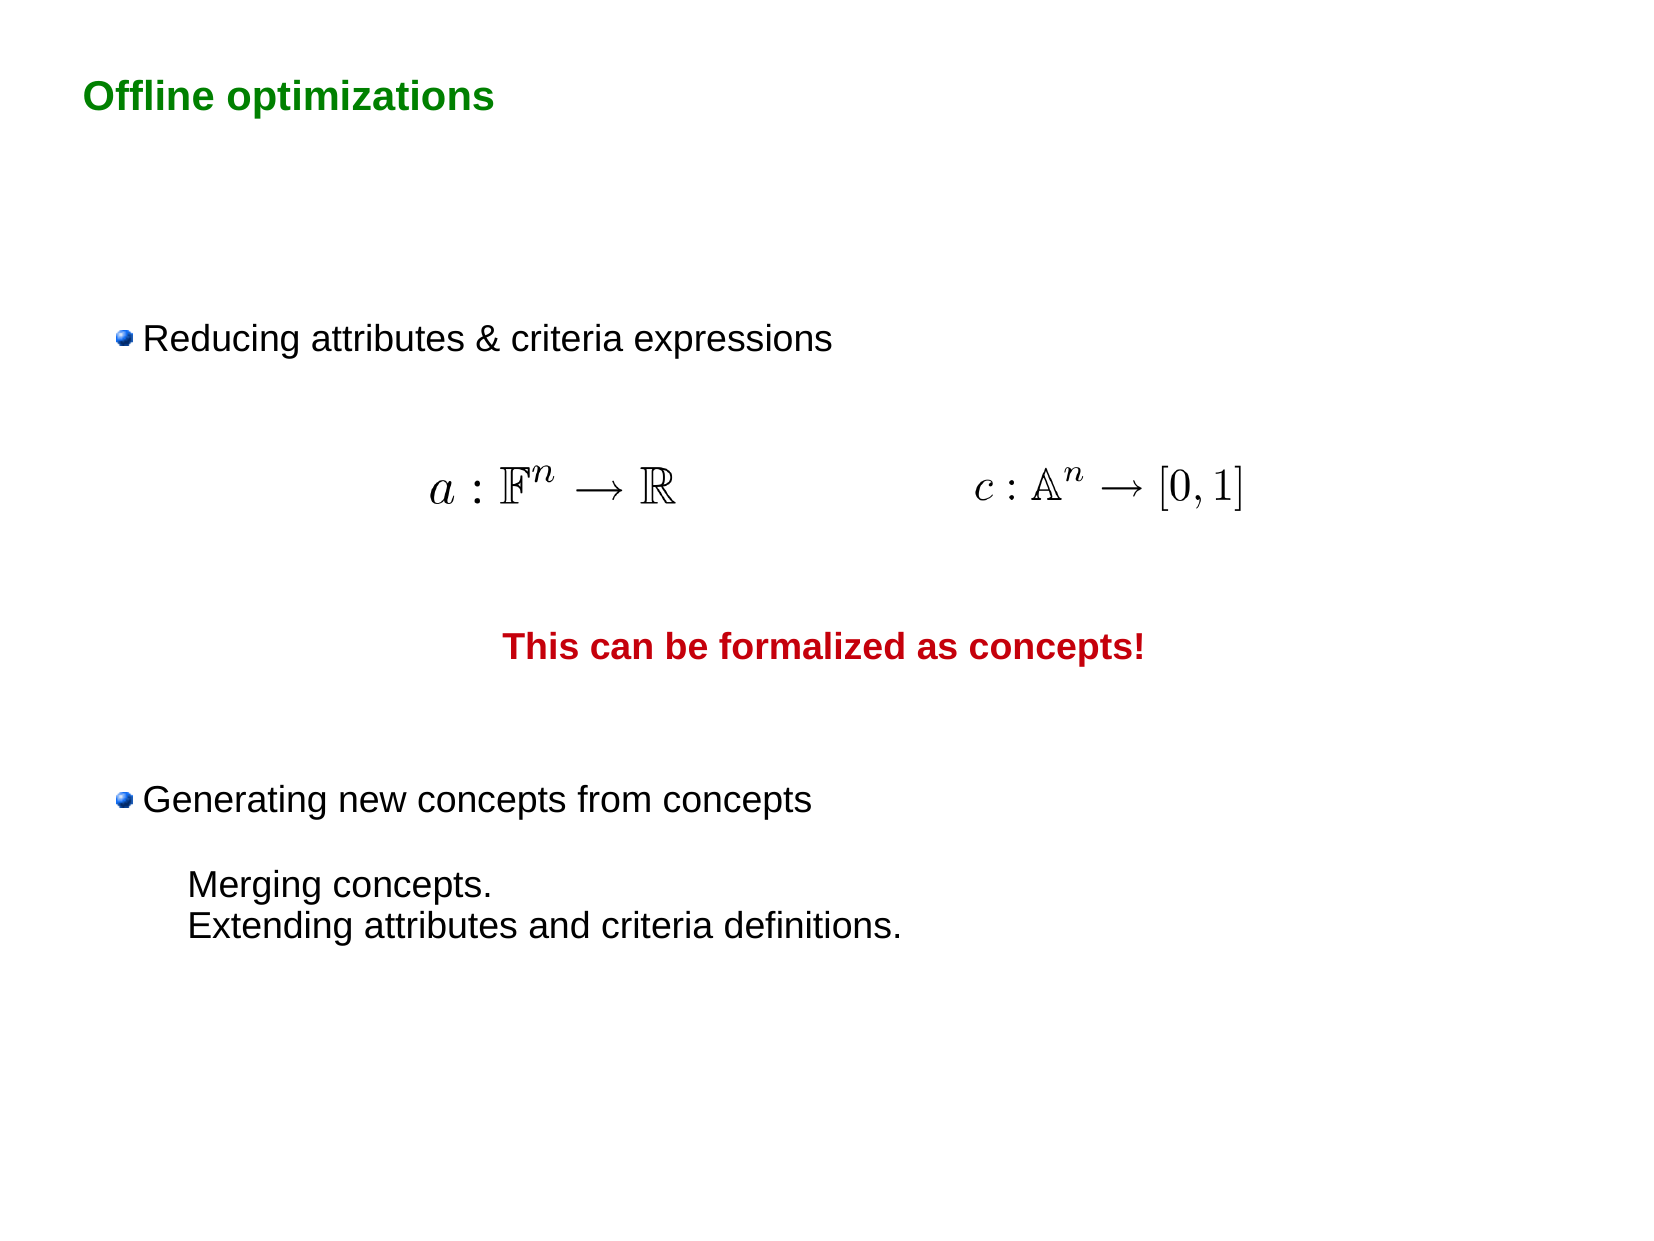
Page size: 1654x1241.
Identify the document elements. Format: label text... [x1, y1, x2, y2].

picture [975, 465, 1241, 511]
picture [430, 465, 676, 504]
title Offline optimizations [82, 0, 1571, 193]
text_box Reducing attributes & criteria expressions Generating new concepts from concepts Merging concepts. Extending attributes and criteria definitions. [101, 309, 918, 1039]
text_box This can be formalized as concepts! [487, 618, 1162, 676]
